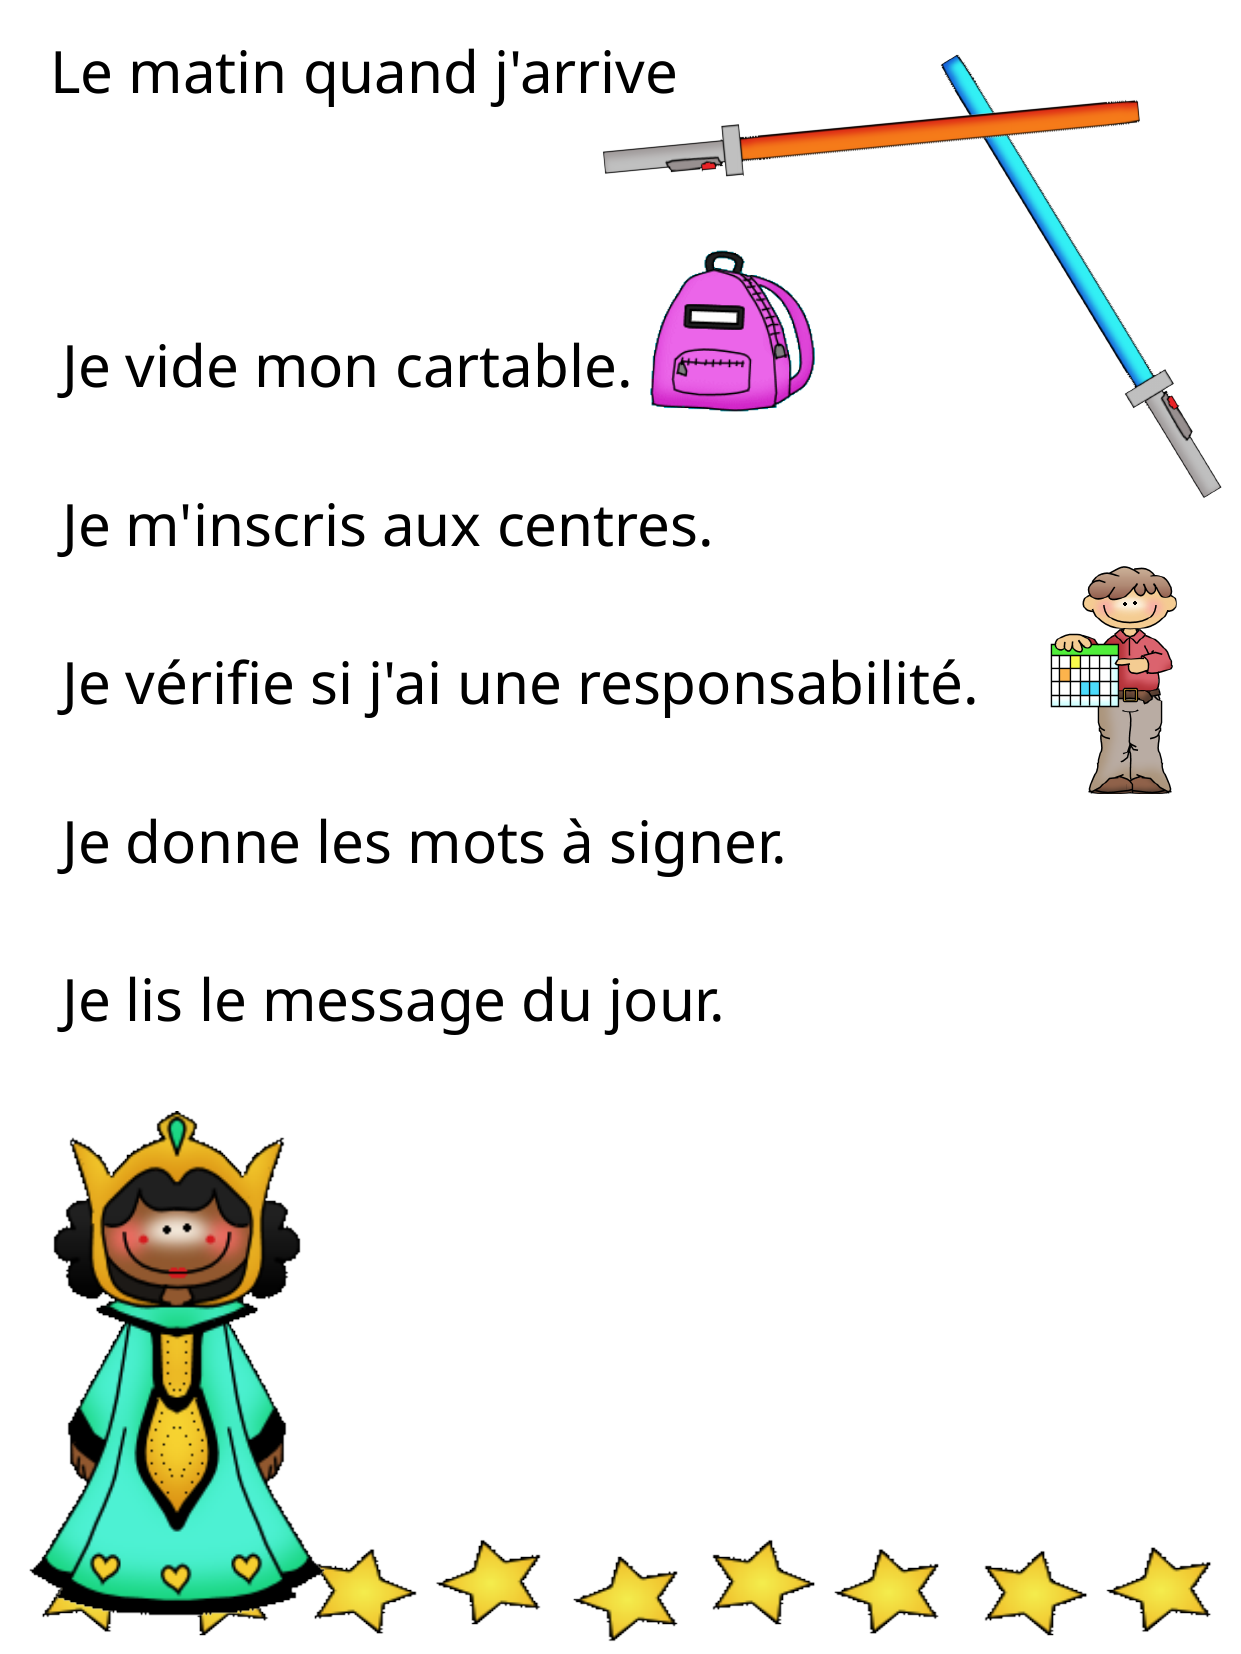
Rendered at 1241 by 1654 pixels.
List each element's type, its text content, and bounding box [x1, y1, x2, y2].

picture [600, 38, 1238, 508]
picture [23, 1111, 1229, 1645]
text_box Je vide mon cartable. Je m'inscris aux centres. Je vérifie si j'ai une responsabilité. Je donne les mots à signer. Je lis le message du jour. [47, 318, 1051, 1040]
text_box Le matin quand j'arrive [35, 23, 902, 132]
picture [649, 247, 820, 414]
picture [1050, 566, 1177, 794]
